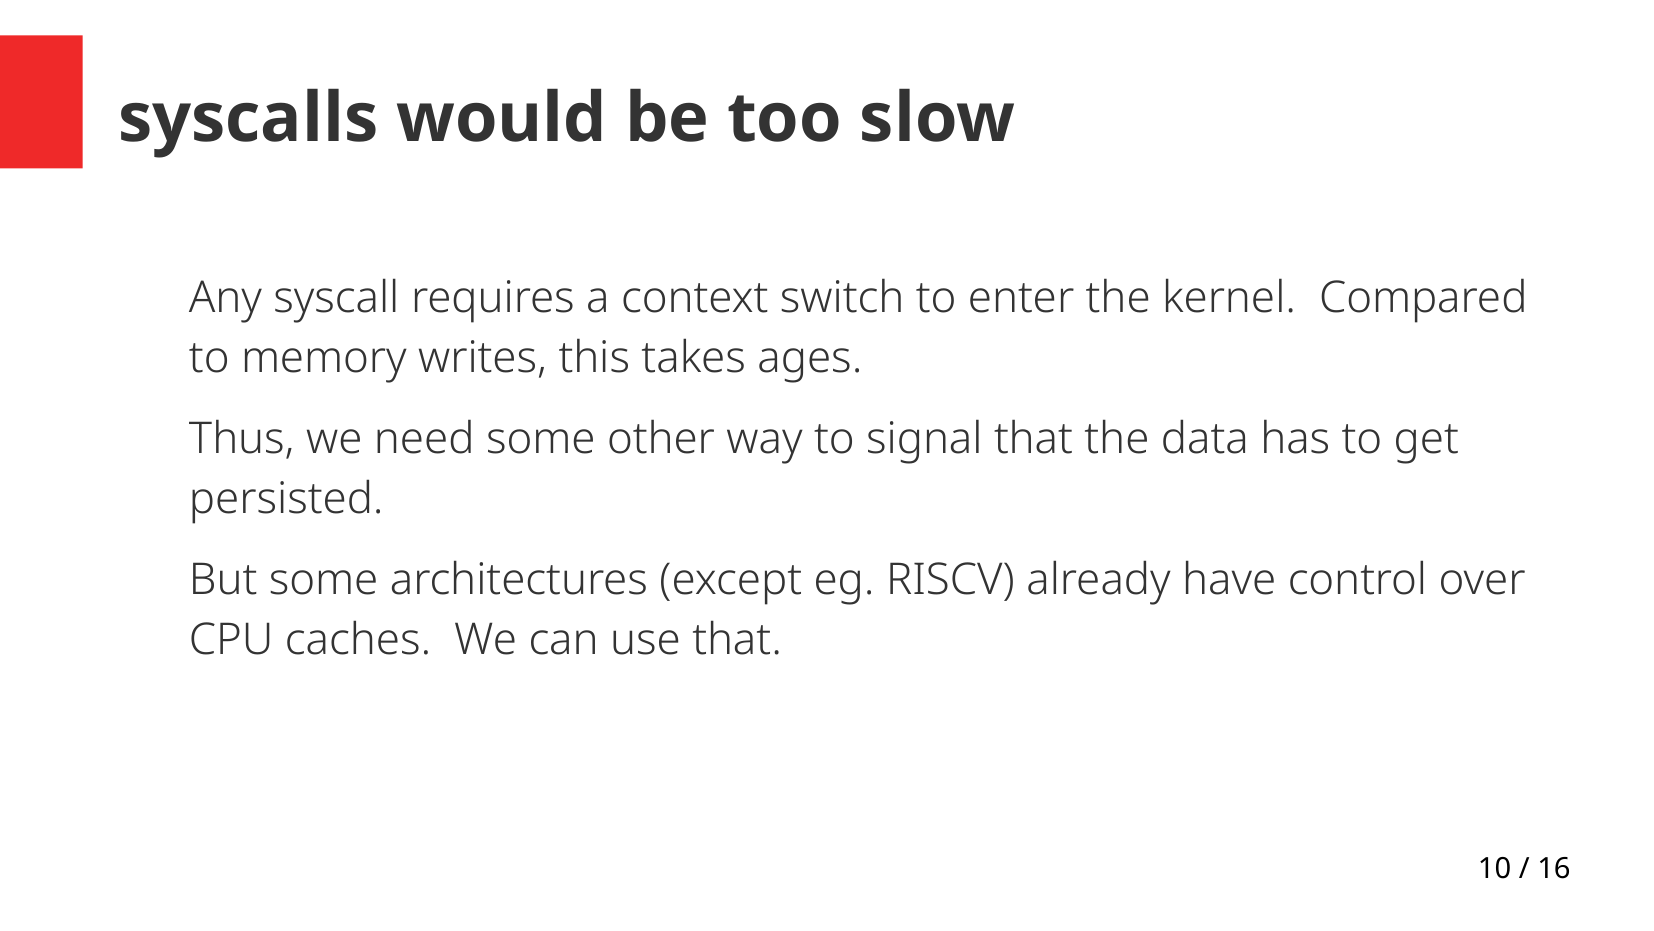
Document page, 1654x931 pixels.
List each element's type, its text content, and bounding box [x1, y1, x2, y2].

title syscalls would be too slow [118, 37, 1571, 193]
list Any syscall requires a context switch to enter the kernel. Compared to memory writes, this takes ages. Thus, we need some other way to signal that the data has to get persisted. But some architectures (except eg. RISCV) already have control over CPU caches. We can use that. [118, 265, 1536, 806]
